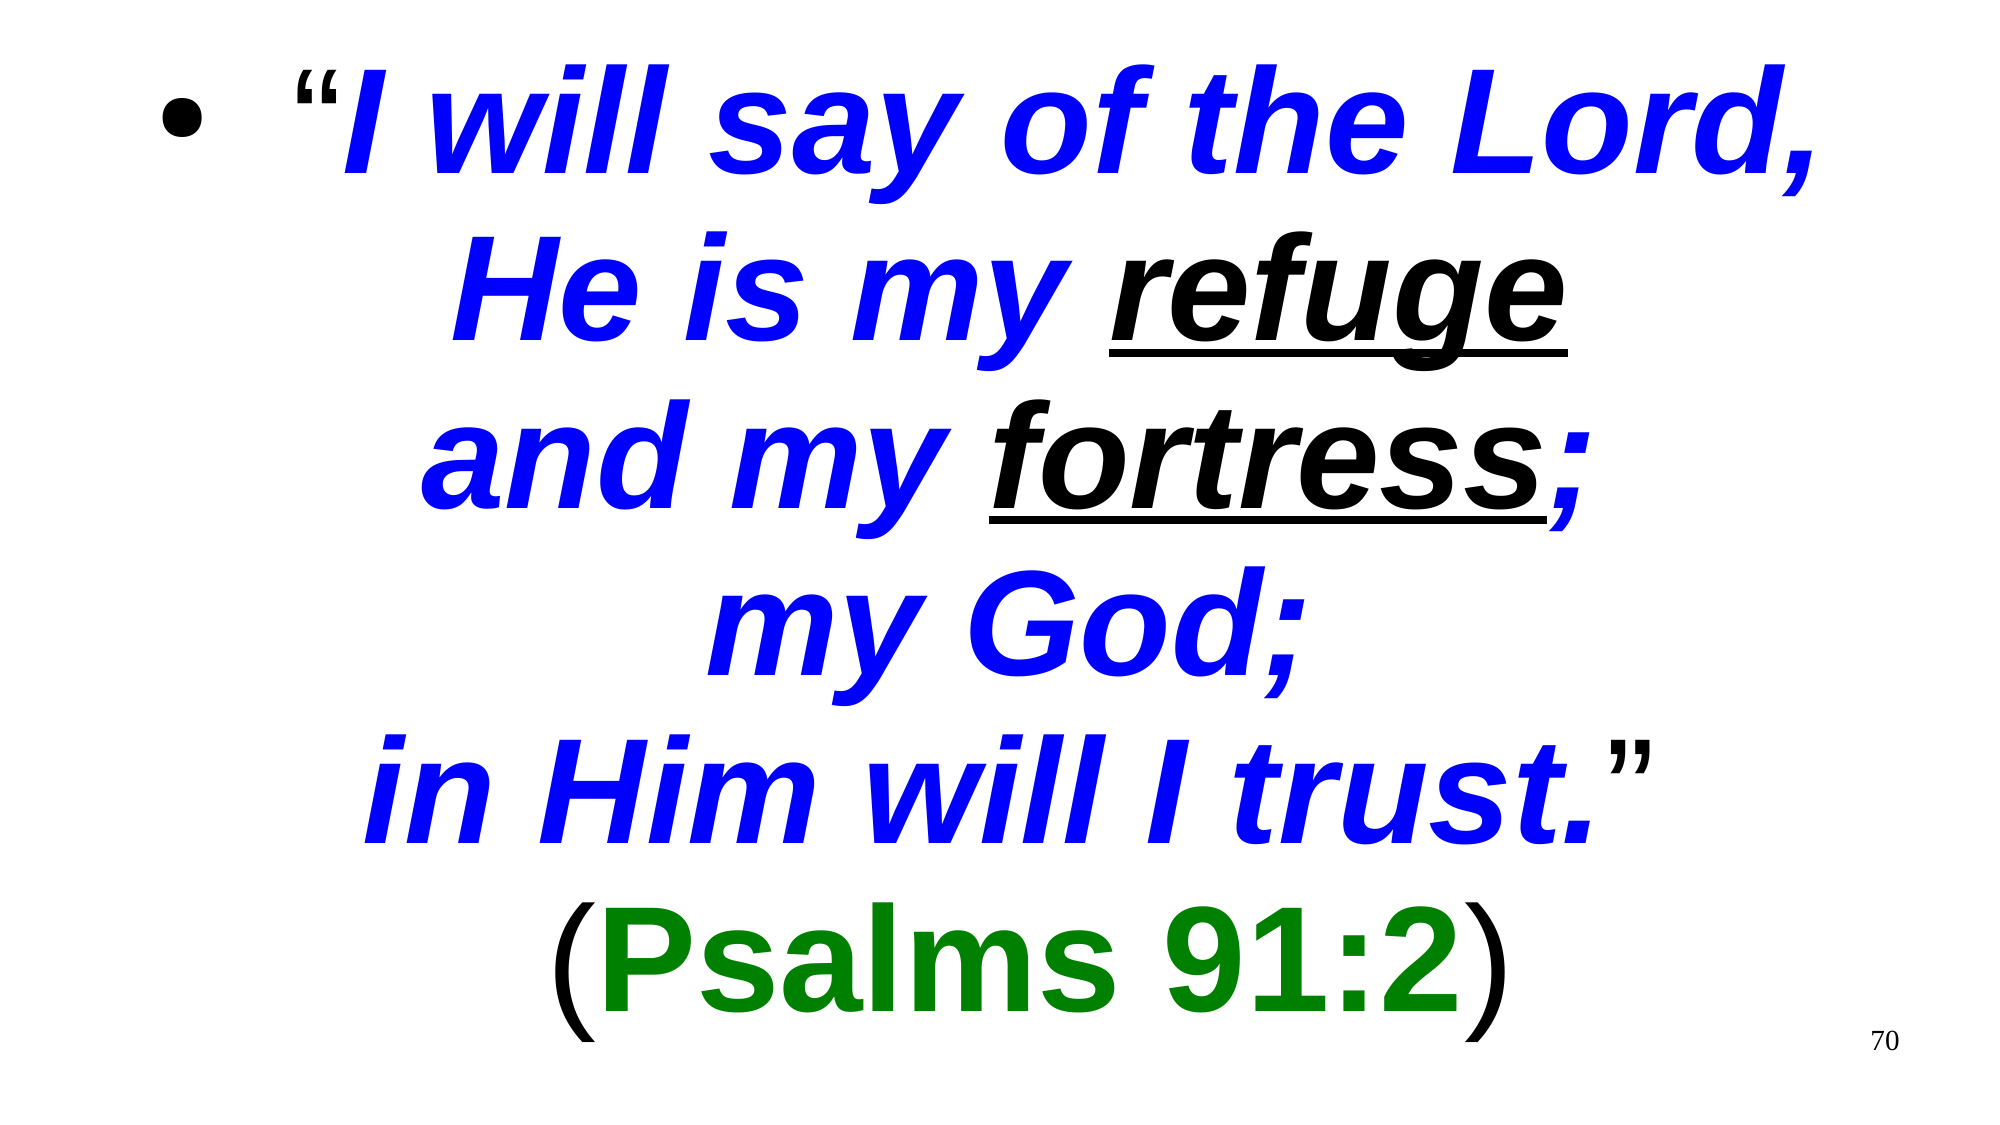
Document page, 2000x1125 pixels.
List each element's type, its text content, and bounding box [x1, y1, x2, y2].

list “I will say of the Lord, He is my refuge and my fortress; my God; in Him will I trust.” (Psalms 91:2) [37, 37, 1988, 1088]
